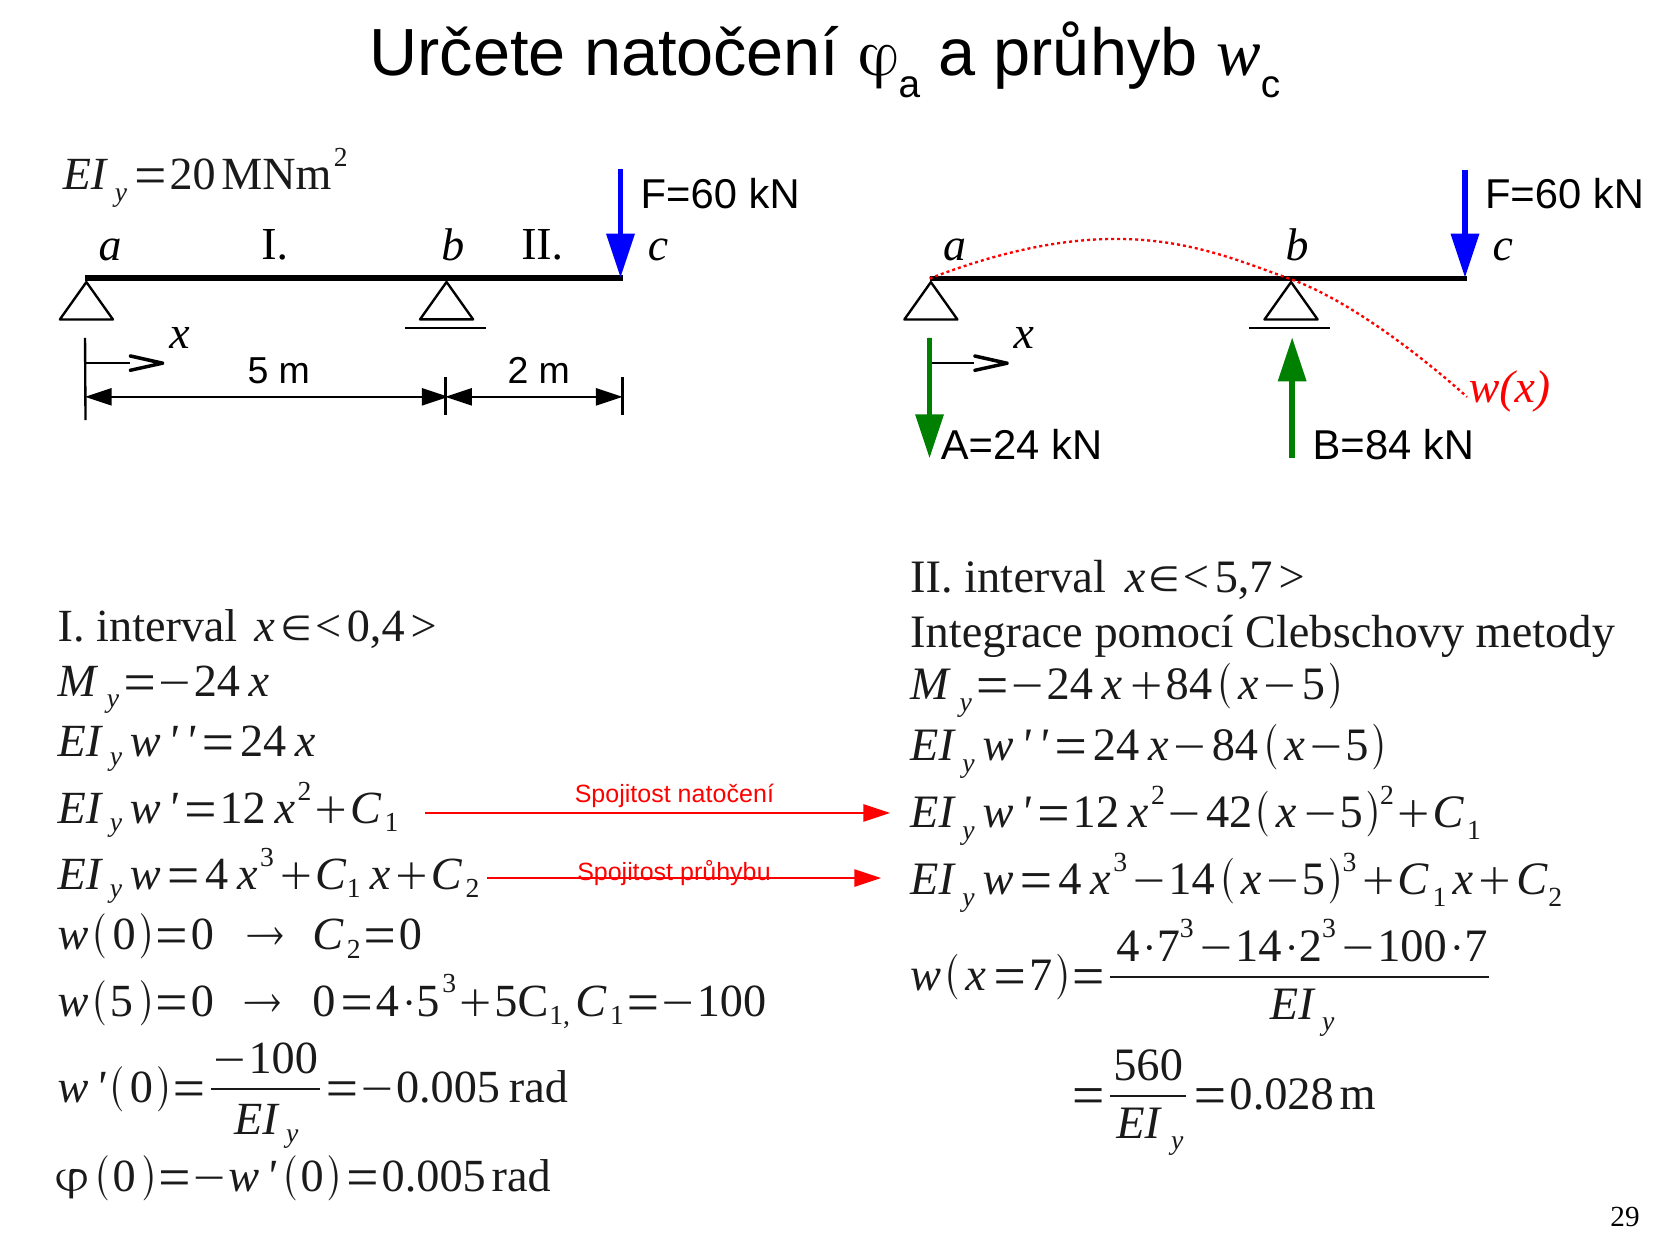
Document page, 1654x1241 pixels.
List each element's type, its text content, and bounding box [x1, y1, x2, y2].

text_box c [633, 231, 684, 283]
text_box [904, 282, 958, 320]
text_box Spojitost natočení [560, 771, 826, 819]
text_box 5 m [232, 341, 325, 403]
text_box a [83, 212, 137, 283]
text_box x [999, 300, 1055, 386]
text_box a [928, 212, 981, 283]
text_box b [426, 212, 480, 283]
text_box II. [506, 211, 579, 282]
text_box I. [246, 211, 304, 282]
text_box A=24 kN [925, 414, 1145, 482]
text_box [1264, 283, 1318, 320]
text_box c [1477, 231, 1528, 283]
text_box [420, 283, 474, 320]
text_box b [1270, 212, 1324, 283]
title Určete natočení ja a průhyb wc [0, 6, 1650, 114]
chart [37, 601, 778, 1205]
text_box F=60 kN [625, 163, 845, 231]
text_box 2 m [492, 341, 585, 403]
chart [889, 551, 1624, 1157]
text_box w(x) [1454, 354, 1566, 425]
chart [42, 143, 360, 208]
text_box Spojitost průhybu [562, 836, 807, 883]
text_box F=60 kN [1470, 163, 1654, 231]
text_box [59, 282, 113, 320]
text_box x [154, 300, 210, 386]
text_box B=84 kN [1298, 414, 1517, 482]
